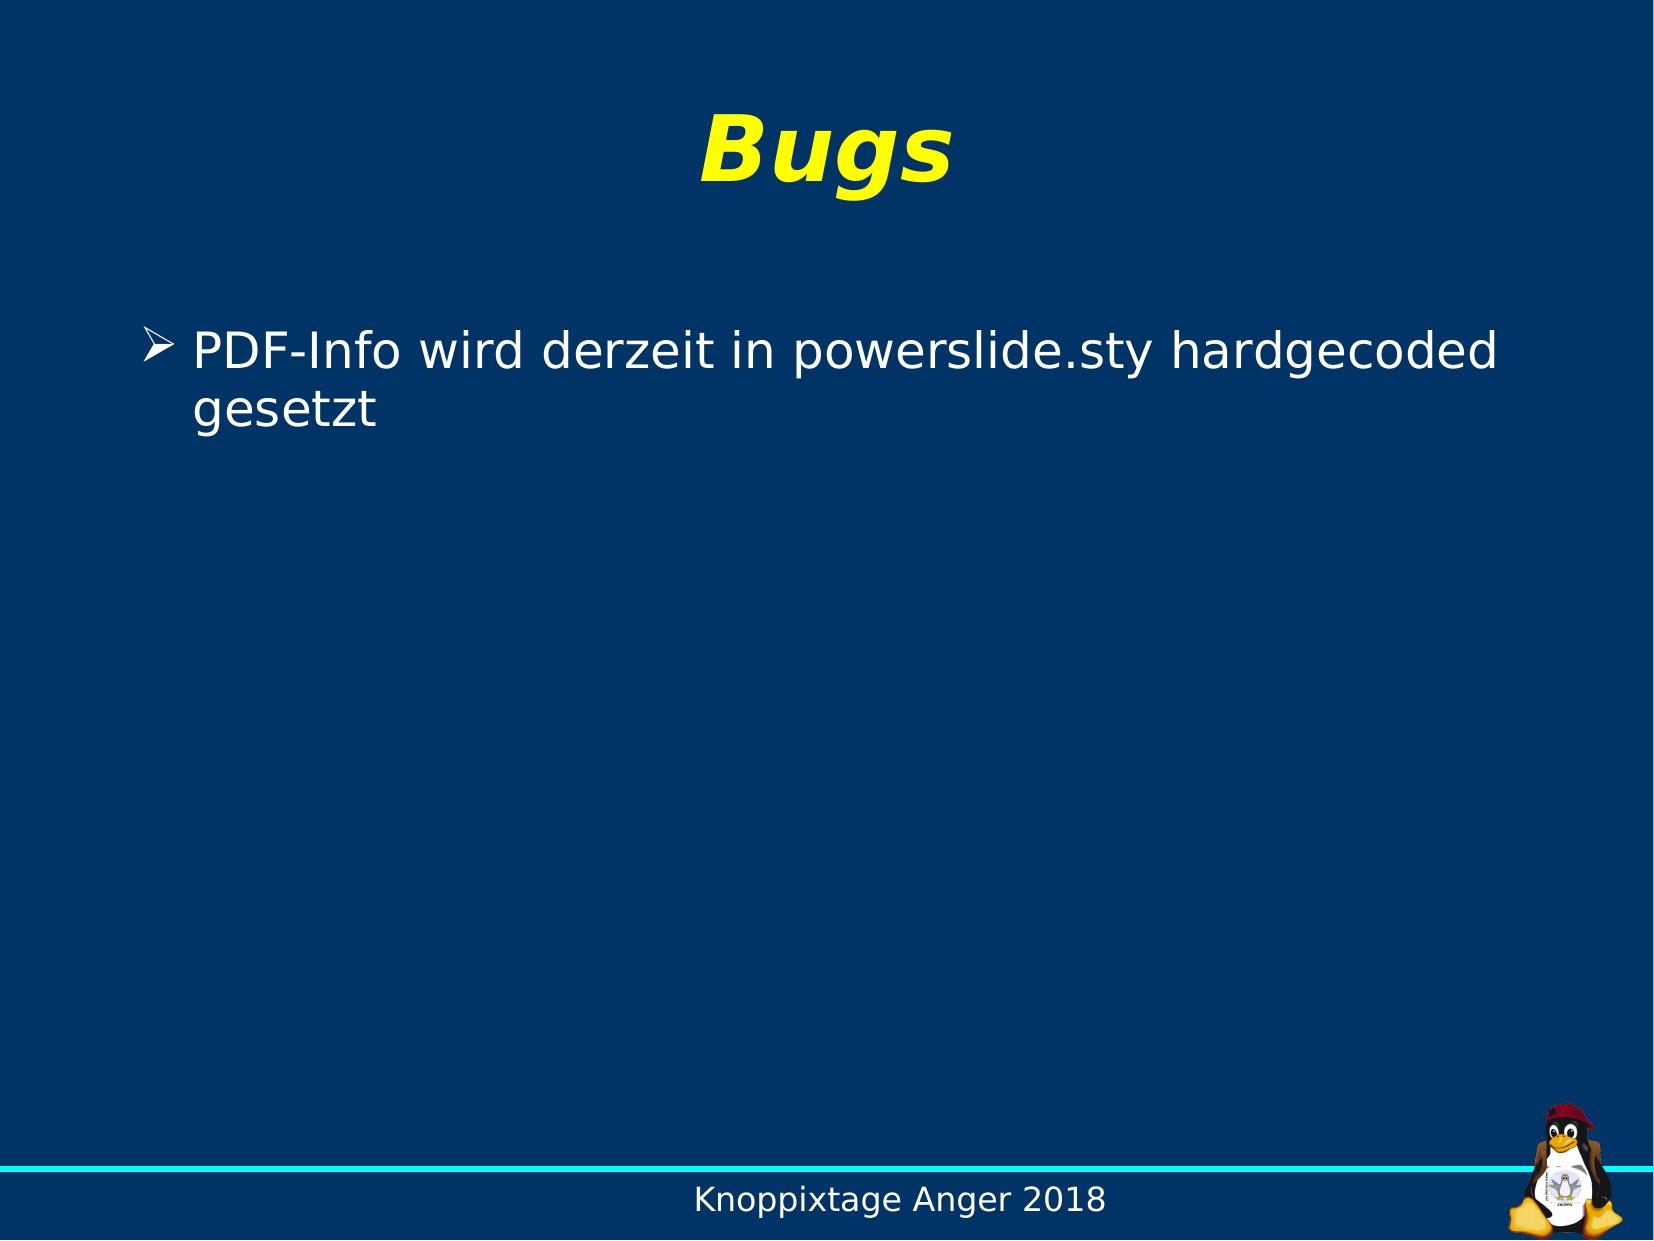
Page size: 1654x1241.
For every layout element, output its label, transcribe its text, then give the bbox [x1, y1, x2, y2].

title Bugs [121, 46, 1534, 254]
list PDF-Info wird derzeit in powerslide.sty hardgecoded gesetzt [121, 322, 1561, 1132]
picture [1505, 1100, 1625, 1241]
